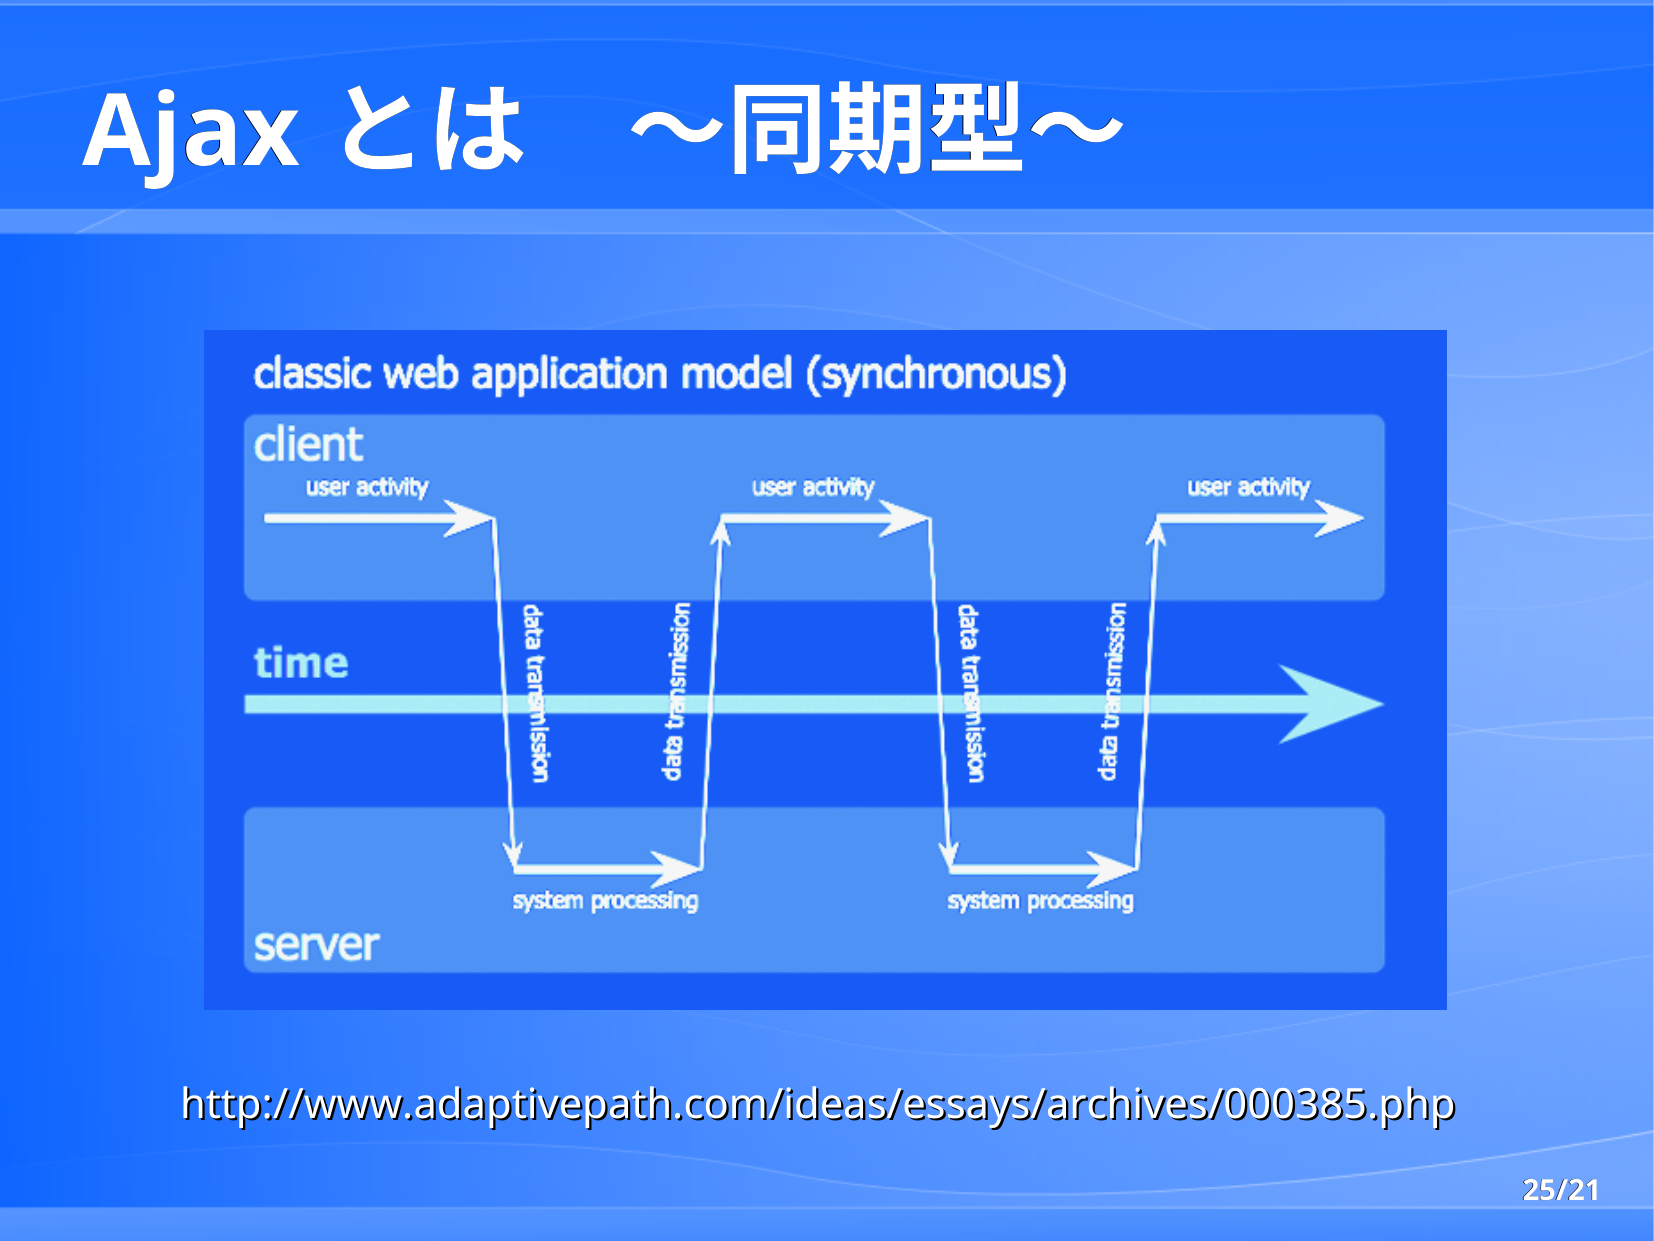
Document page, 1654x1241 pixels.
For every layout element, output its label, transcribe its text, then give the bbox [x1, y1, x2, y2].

text_box http://www.adaptivepath.com/ideas/essays/archives/000385.php [165, 1072, 1507, 1132]
title Ajaxとは ～同期型～ [23, 8, 1625, 237]
picture [0, 0, 1654, 1241]
